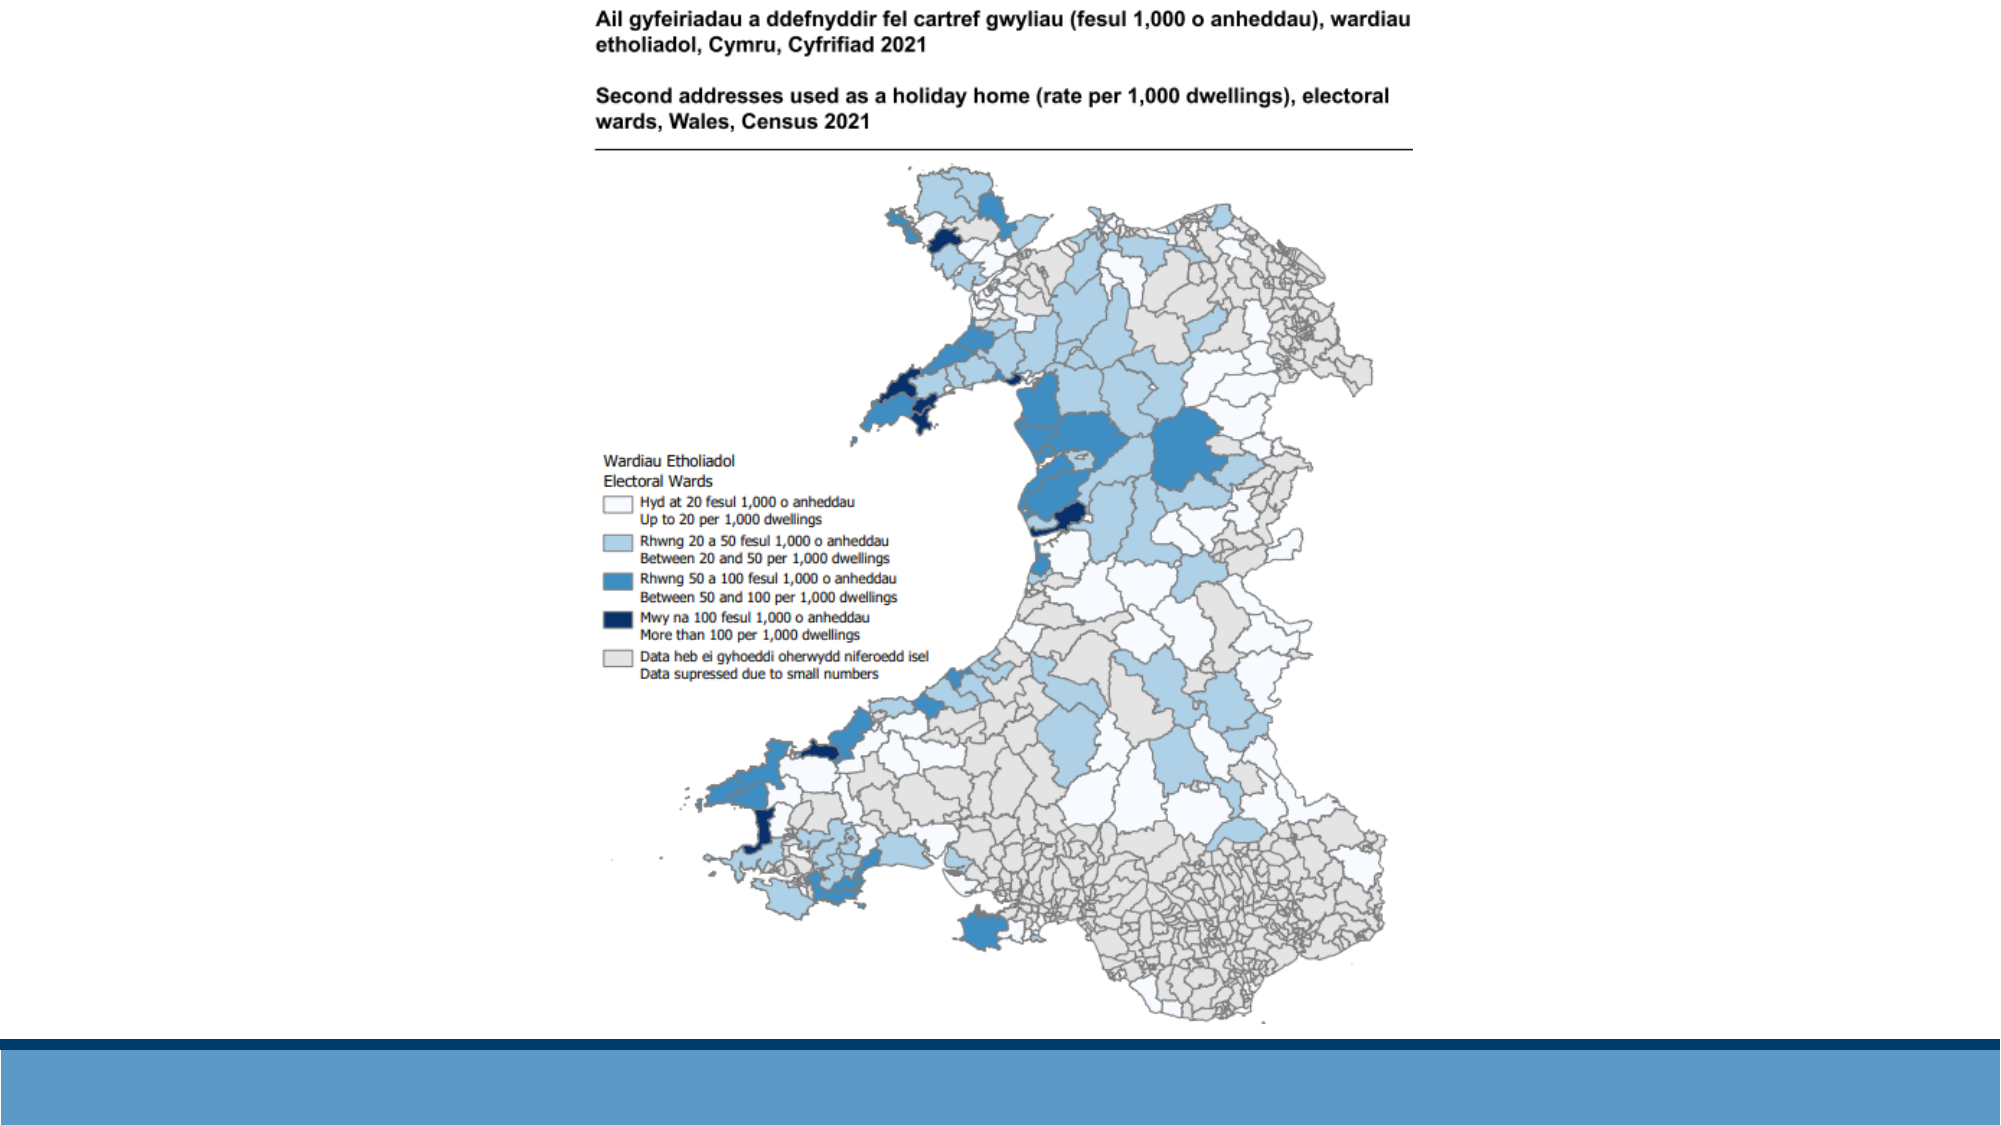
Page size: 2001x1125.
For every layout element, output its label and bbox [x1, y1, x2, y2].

picture [587, 0, 1413, 1027]
